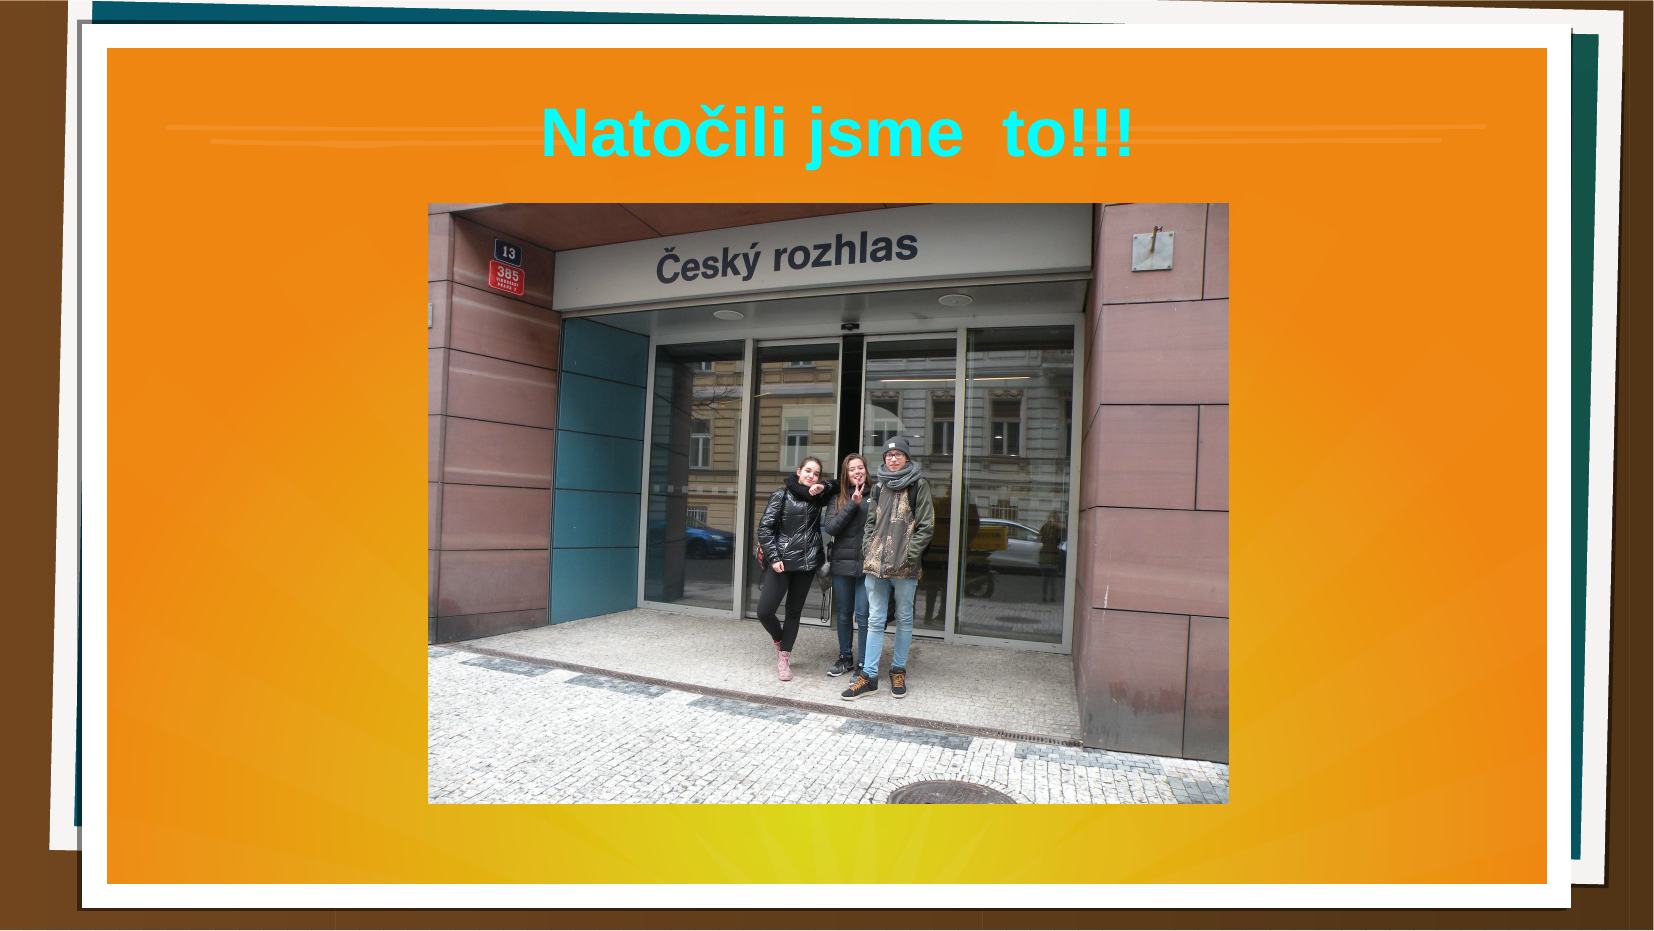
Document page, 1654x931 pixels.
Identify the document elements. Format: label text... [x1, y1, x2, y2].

picture [428, 203, 1229, 804]
title Natočili jsme to!!! [507, 59, 1170, 203]
